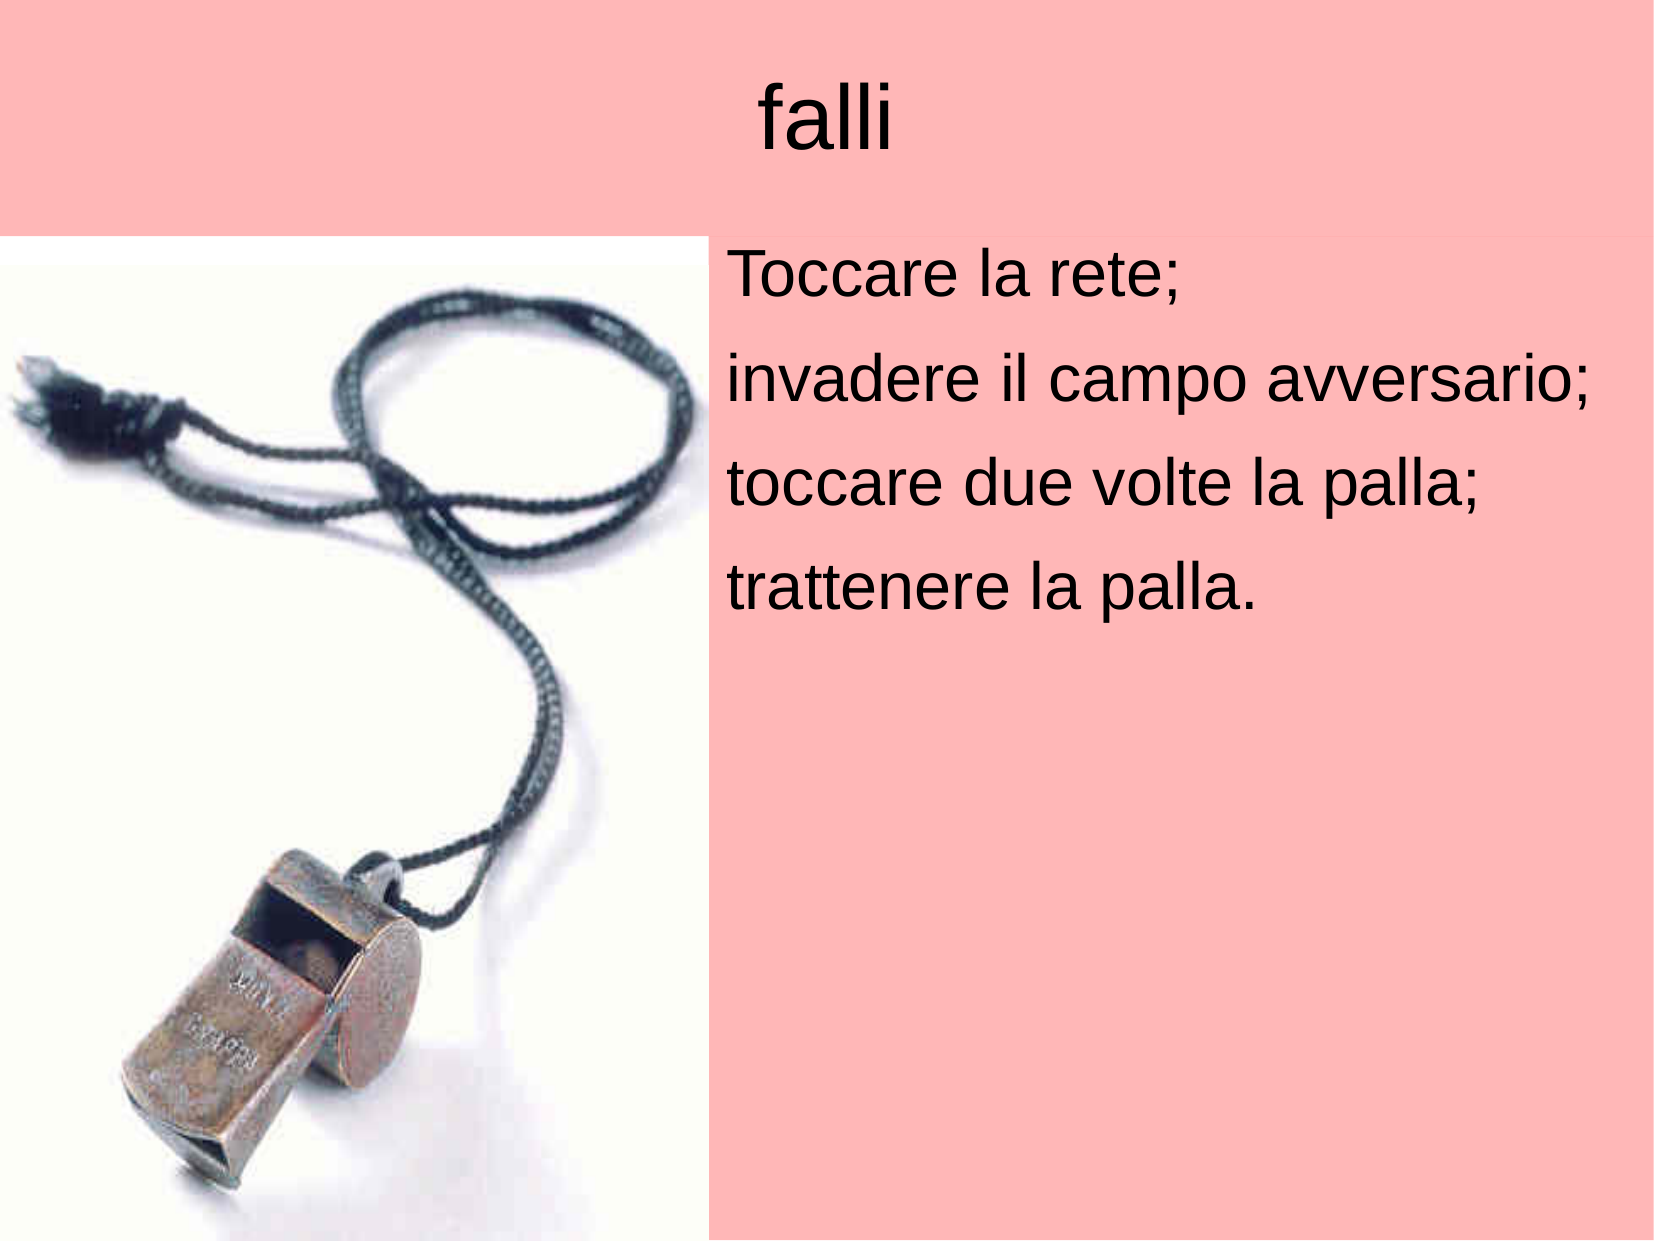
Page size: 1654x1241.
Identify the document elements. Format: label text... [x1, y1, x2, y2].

title falli [0, 0, 1654, 237]
picture [0, 265, 709, 1241]
list Toccare la rete; invadere il campo avversario; toccare due volte la palla; trattenere la palla. [708, 236, 1654, 1241]
